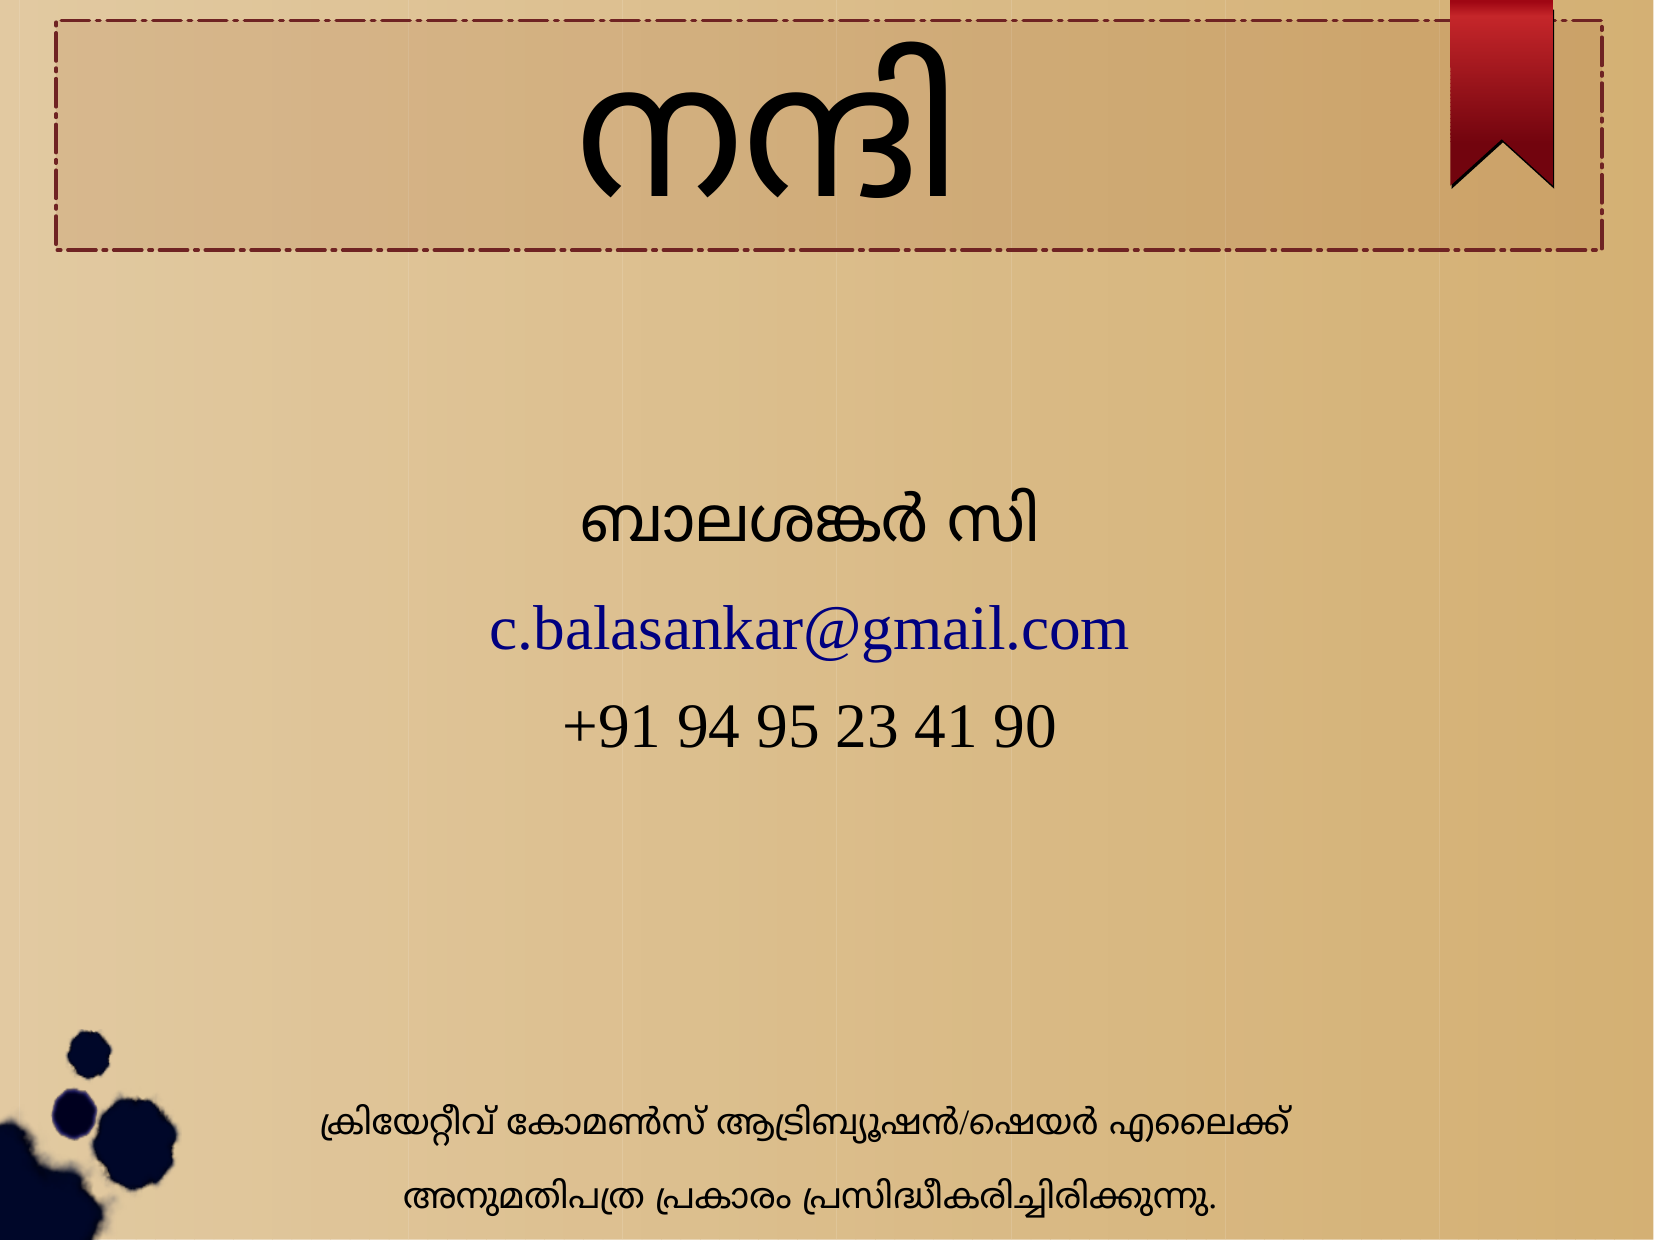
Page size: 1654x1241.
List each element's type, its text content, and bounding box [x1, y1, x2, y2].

title നന്ദി [82, 15, 1453, 290]
list ബാലശങ്കർ സി c.balasankar@gmail.com +91 94 95 23 41 90 ക്രിയേറ്റീവ് കോമണ്‍സ് ആട്രിബ്യൂഷന്‍/ഷെയര്‍ എലൈക്ക് അനുമതിപത്ര പ്രകാരം പ്രസിദ്ധീകരിച്ചിരിക്കുന്നു. [82, 290, 1538, 1231]
